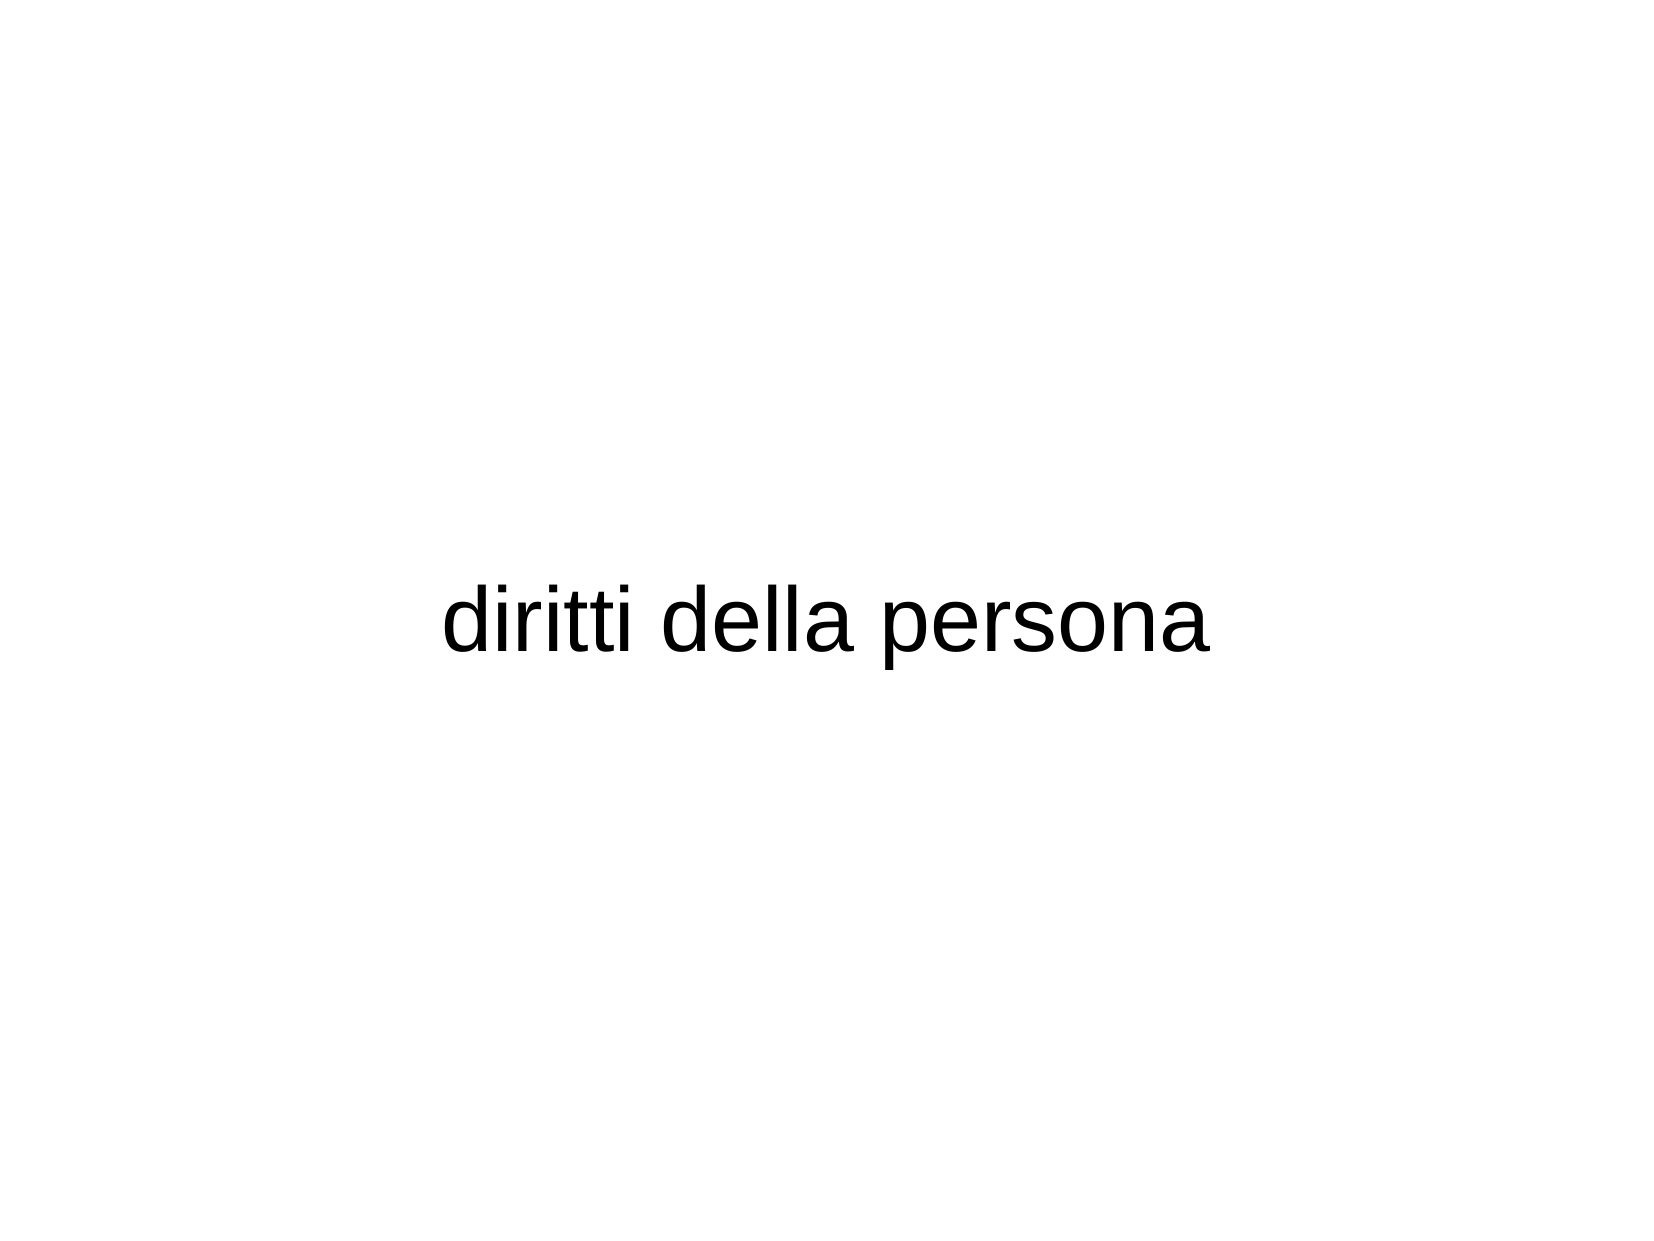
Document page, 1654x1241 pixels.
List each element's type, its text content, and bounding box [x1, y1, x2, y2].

title diritti della persona [82, 516, 1571, 724]
